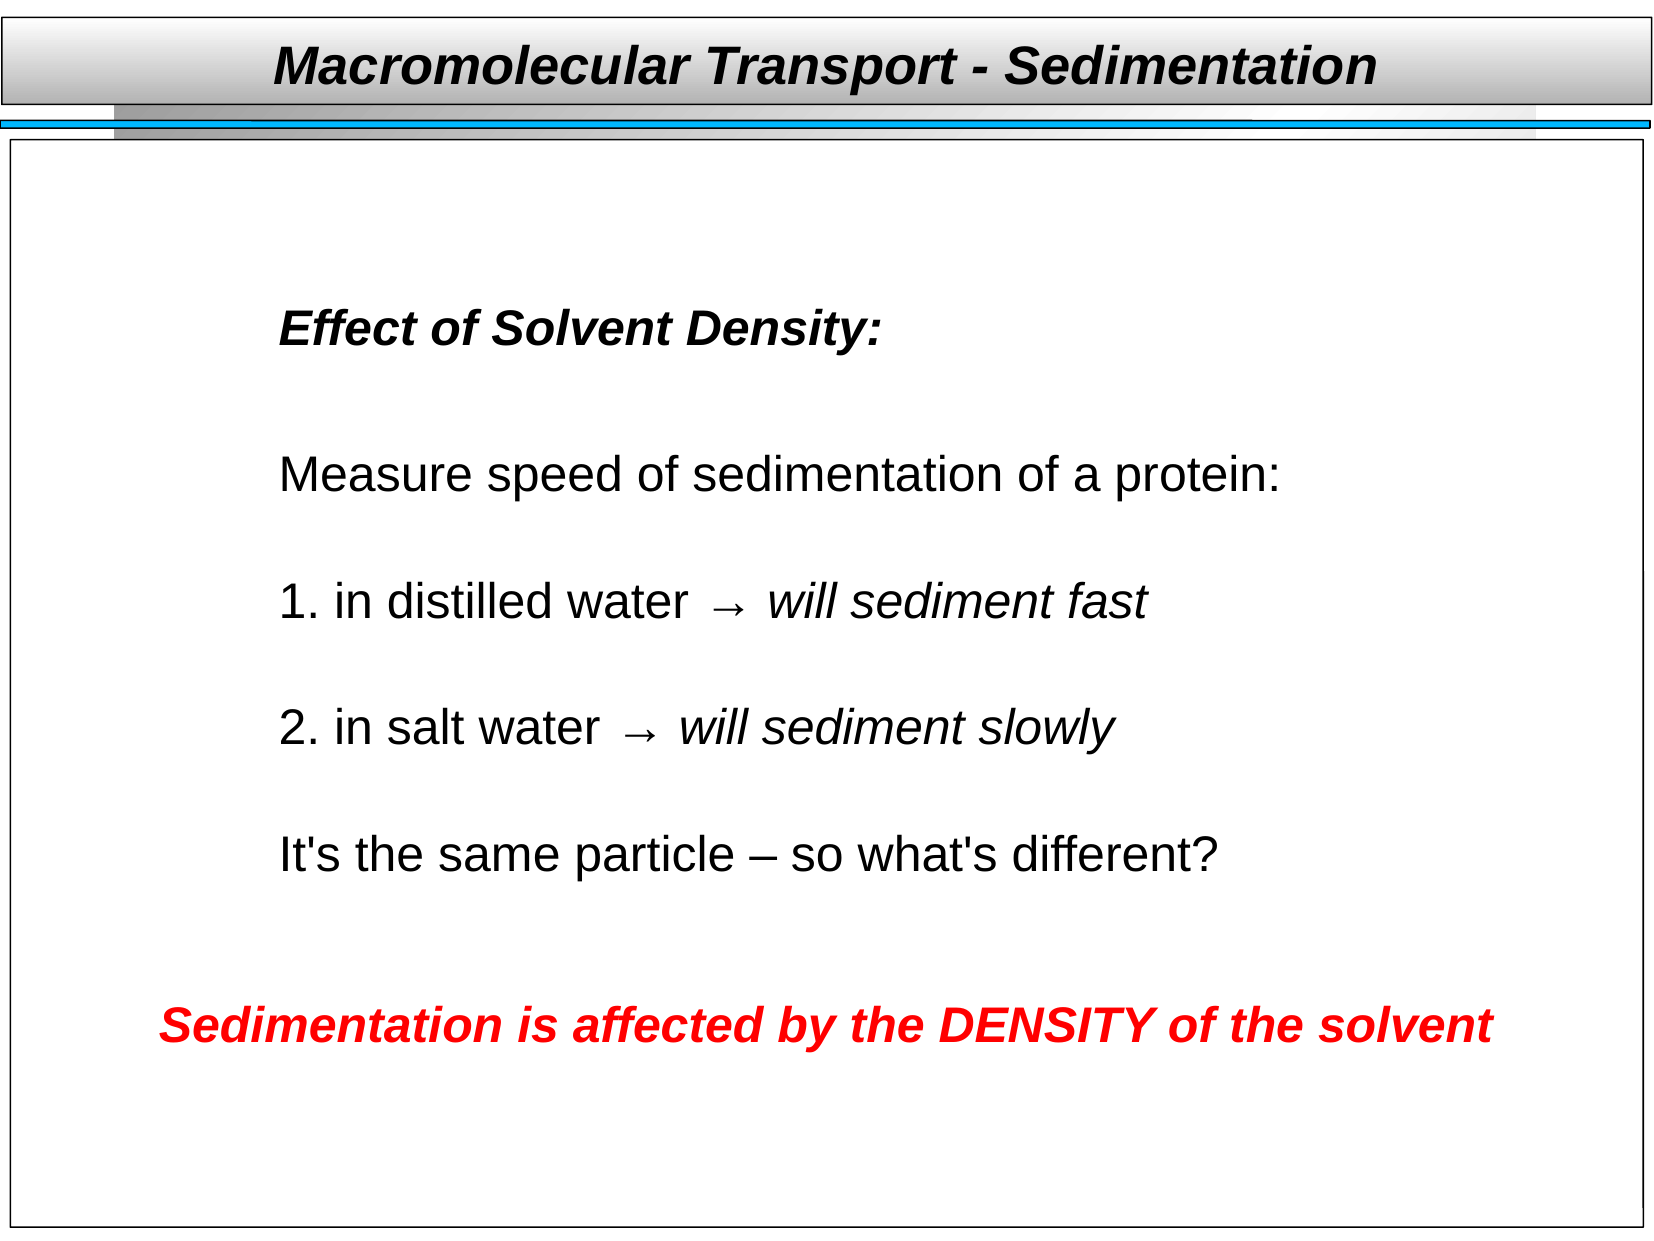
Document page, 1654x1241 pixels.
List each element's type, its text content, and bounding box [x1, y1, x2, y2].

text_box [0, 120, 1651, 129]
text_box Sedimentation is affected by the DENSITY of the solvent [144, 989, 1510, 1117]
text_box Effect of Solvent Density: Measure speed of sedimentation of a protein: 1. in distilled water → will sediment fast 2. in salt water → will sediment slowly It's the same particle – so what's different? [263, 292, 1390, 890]
text_box [10, 139, 1644, 1228]
text_box Macromolecular Transport - Sedimentation [1, 17, 1652, 105]
